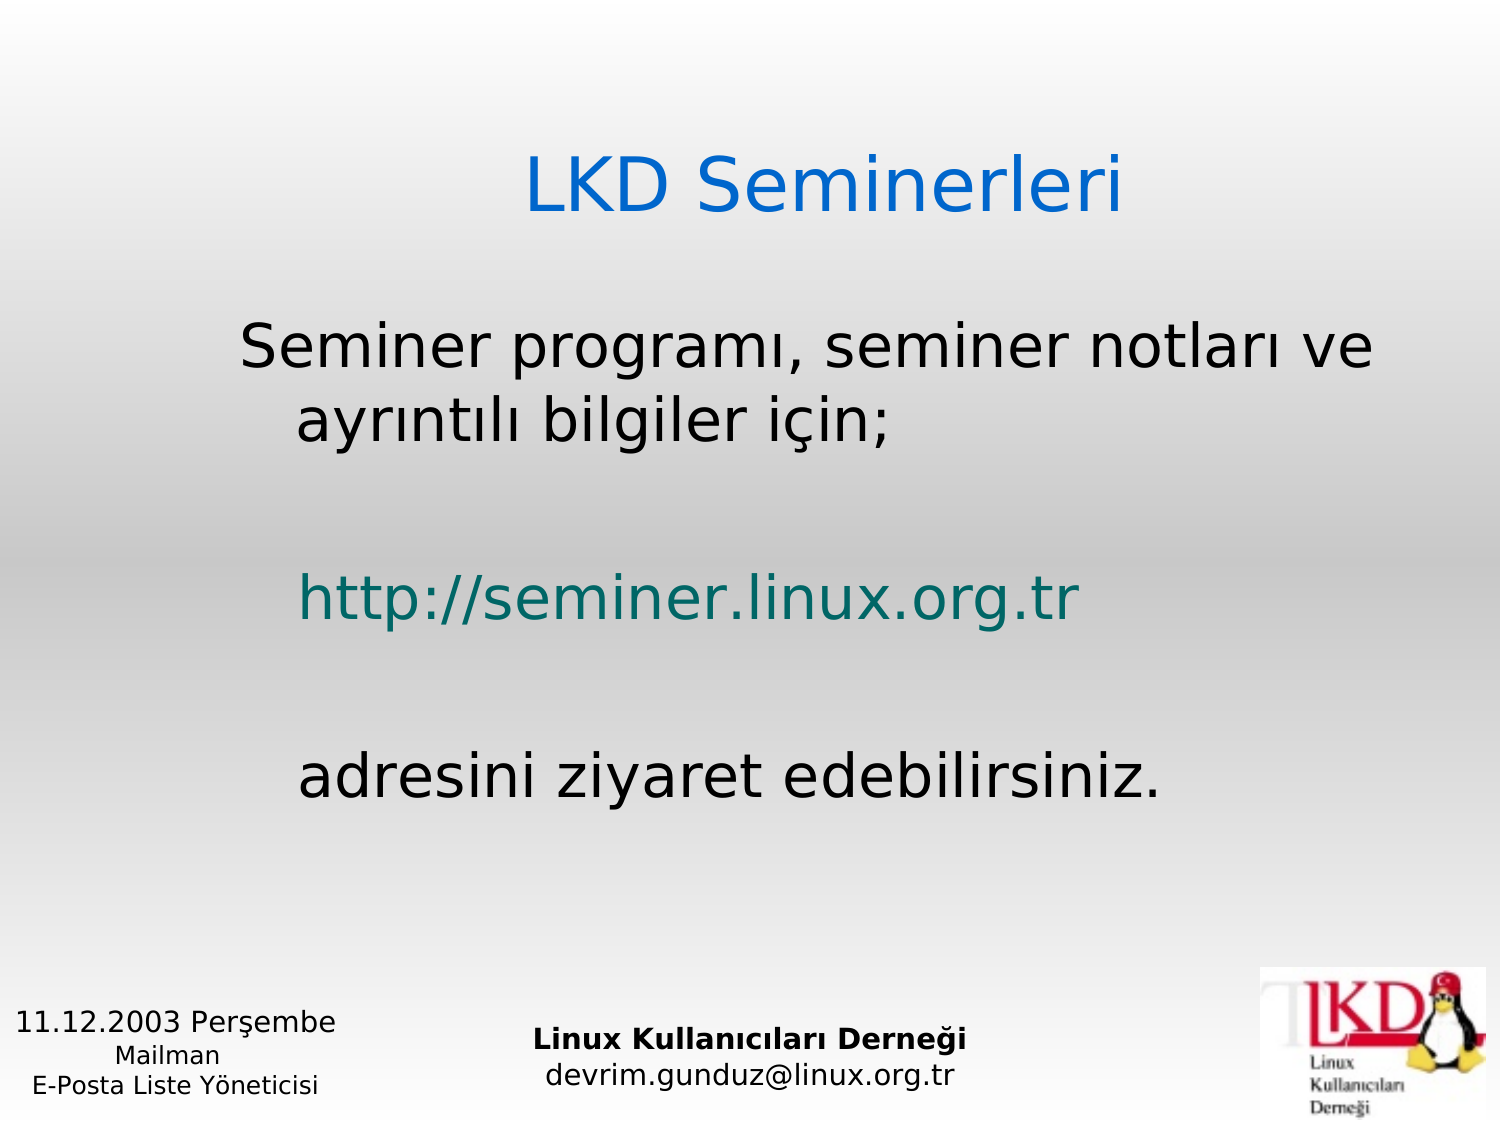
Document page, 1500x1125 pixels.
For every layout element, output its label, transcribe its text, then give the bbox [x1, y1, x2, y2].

list Seminer programı, seminer notları ve ayrıntılı bilgiler için; http://seminer.linux.org.tr adresini ziyaret edebilirsiniz. [224, 299, 1425, 975]
title LKD Seminerleri [224, 49, 1425, 237]
picture [1260, 967, 1486, 1120]
